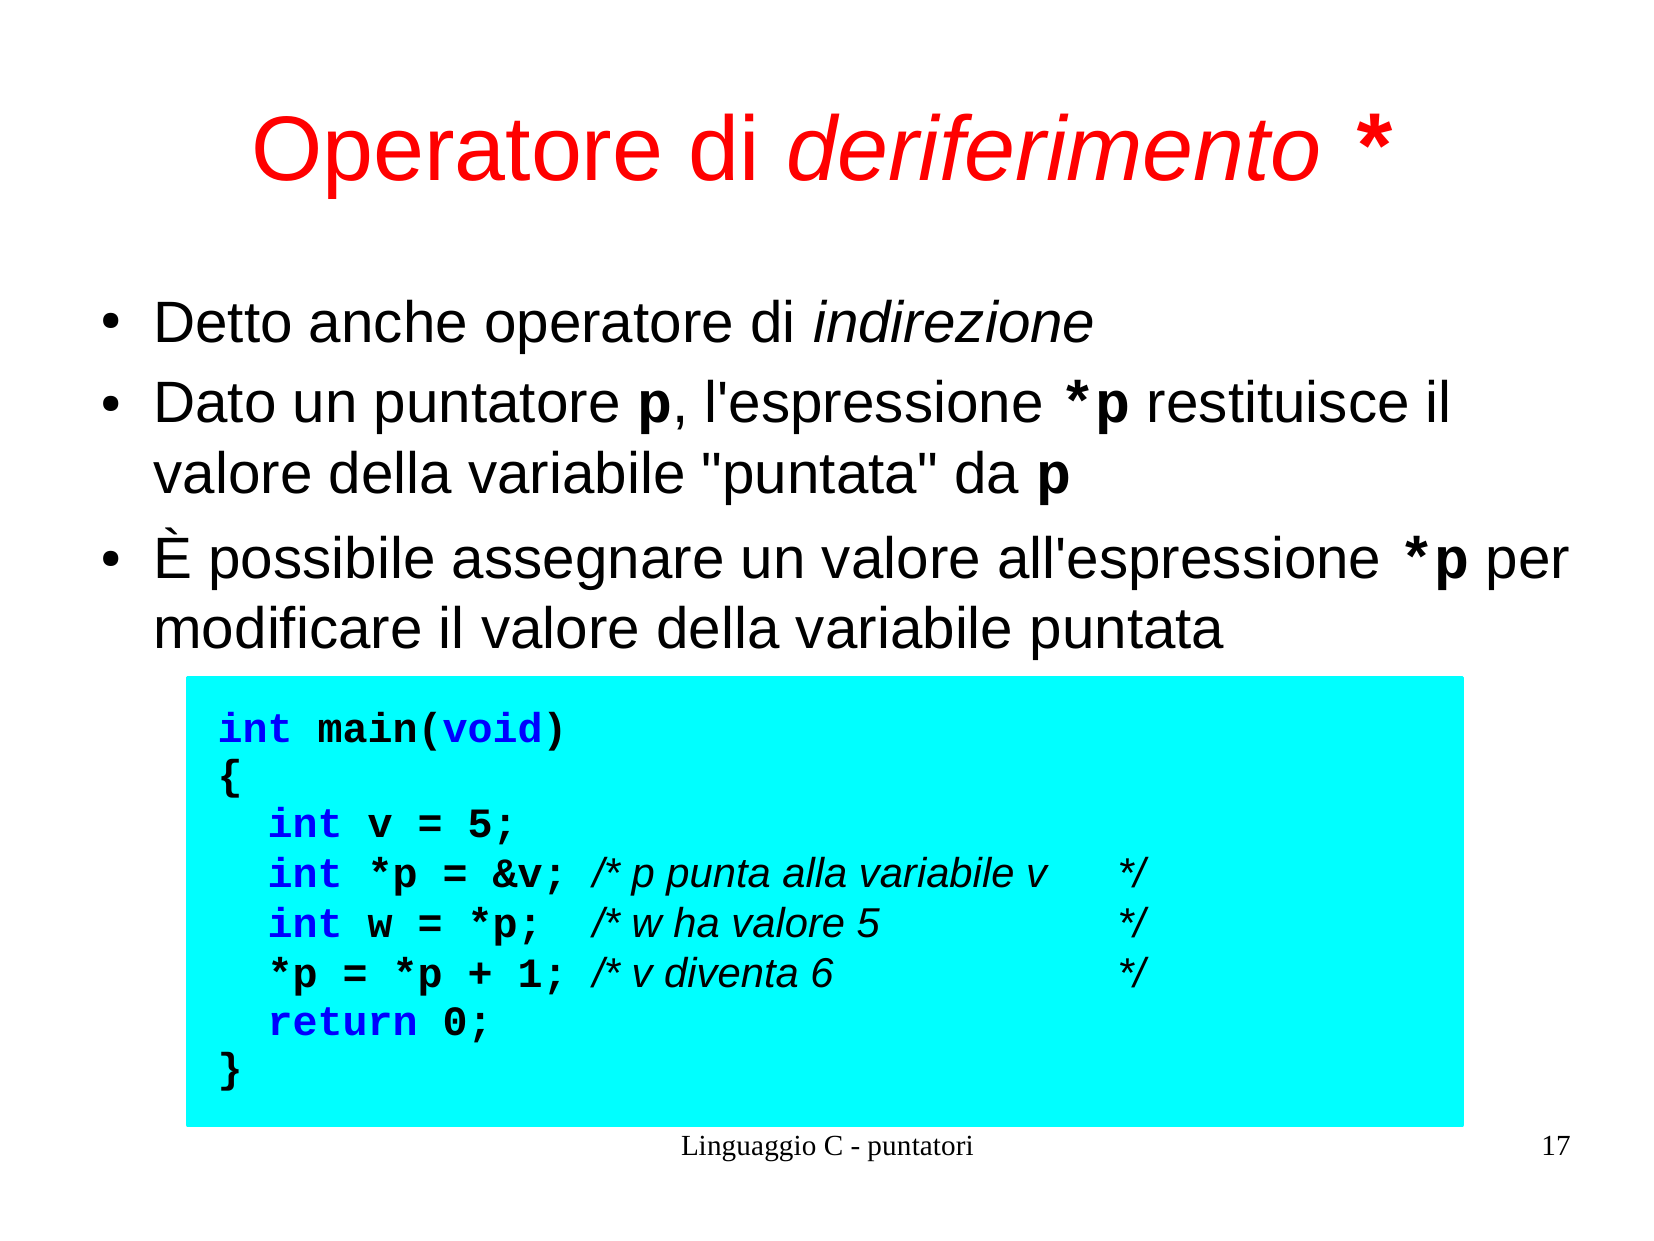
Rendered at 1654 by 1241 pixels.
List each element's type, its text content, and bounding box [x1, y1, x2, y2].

text_box int main(void) { int v = 5; int *p = &v; /* p punta alla variabile v */ int w = *p; /* w ha valore 5 */ *p = *p + 1; /* v diventa 6 */ return 0; } [187, 677, 1463, 1126]
title Operatore di deriferimento * [82, 49, 1571, 257]
list Detto anche operatore di indirezione Dato un puntatore p, l'espressione *p restituisce il valore della variabile "puntata" da p È possibile assegnare un valore all'espressione *p per modificare il valore della variabile puntata [82, 290, 1571, 1109]
